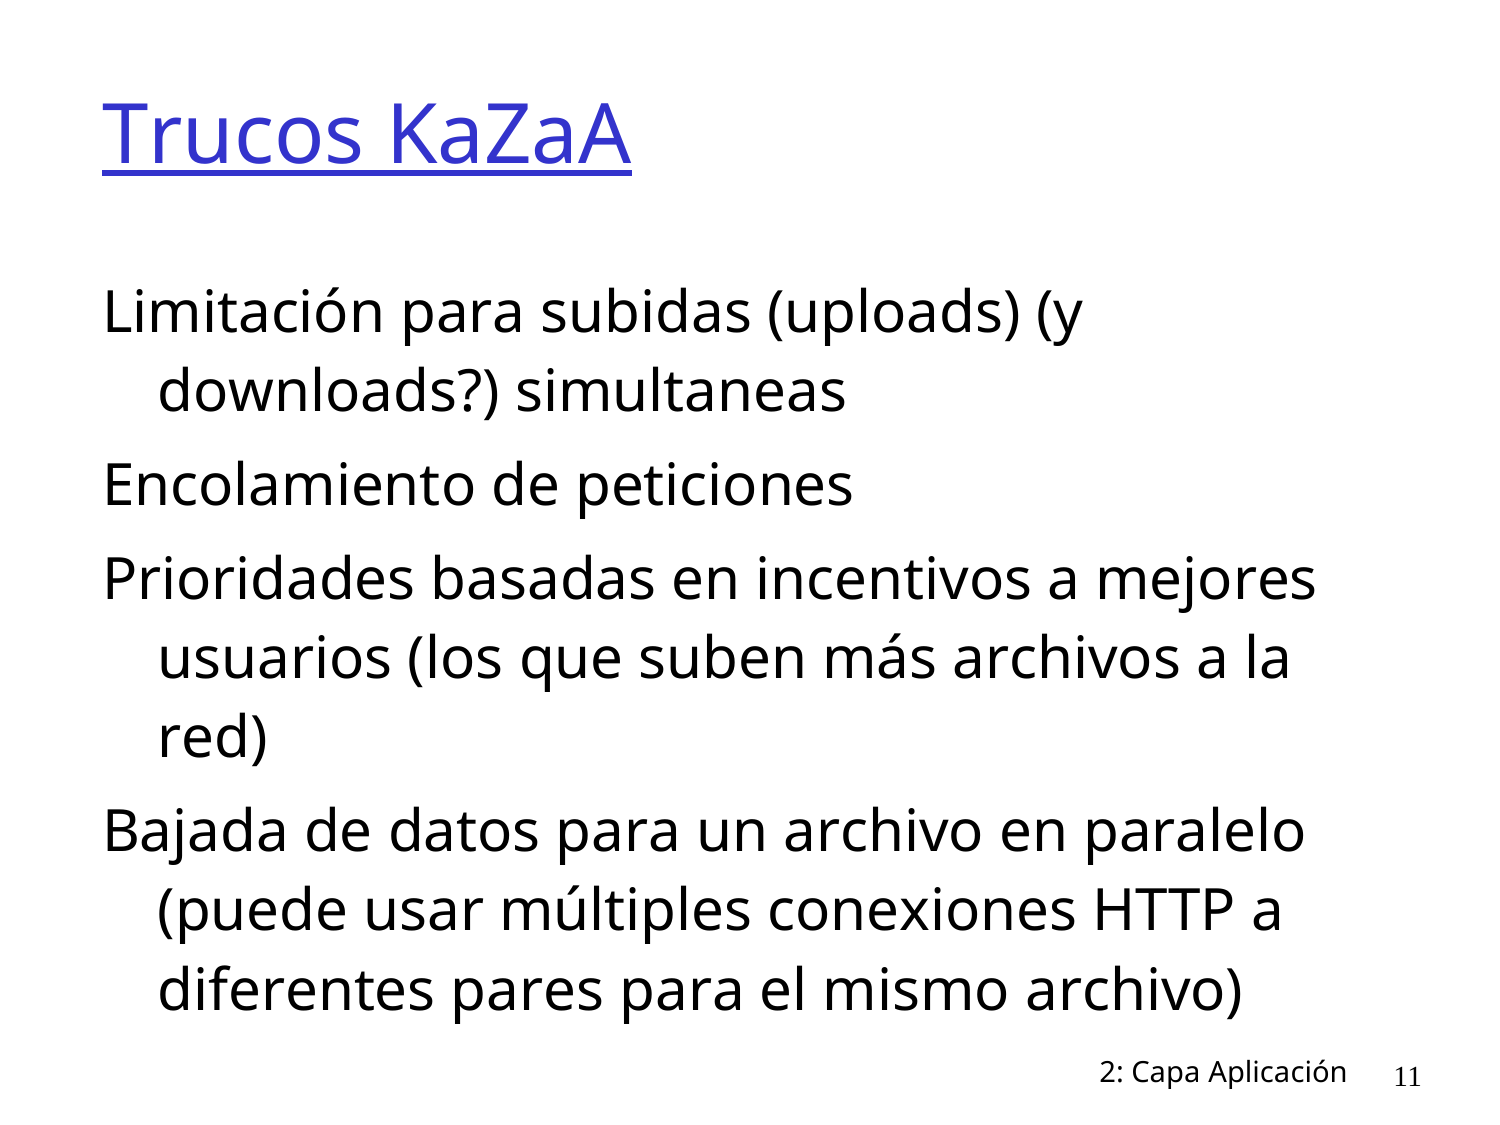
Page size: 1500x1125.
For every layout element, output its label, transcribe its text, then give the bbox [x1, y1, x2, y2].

title Trucos KaZaA [87, 37, 1363, 225]
list Limitación para subidas (uploads) (y downloads?) simultaneas Encolamiento de peticiones Prioridades basadas en incentivos a mejores usuarios (los que suben más archivos a la red)‏ Bajada de datos para un archivo en paralelo (puede usar múltiples conexiones HTTP a diferentes pares para el mismo archivo)‏ [87, 262, 1363, 1053]
